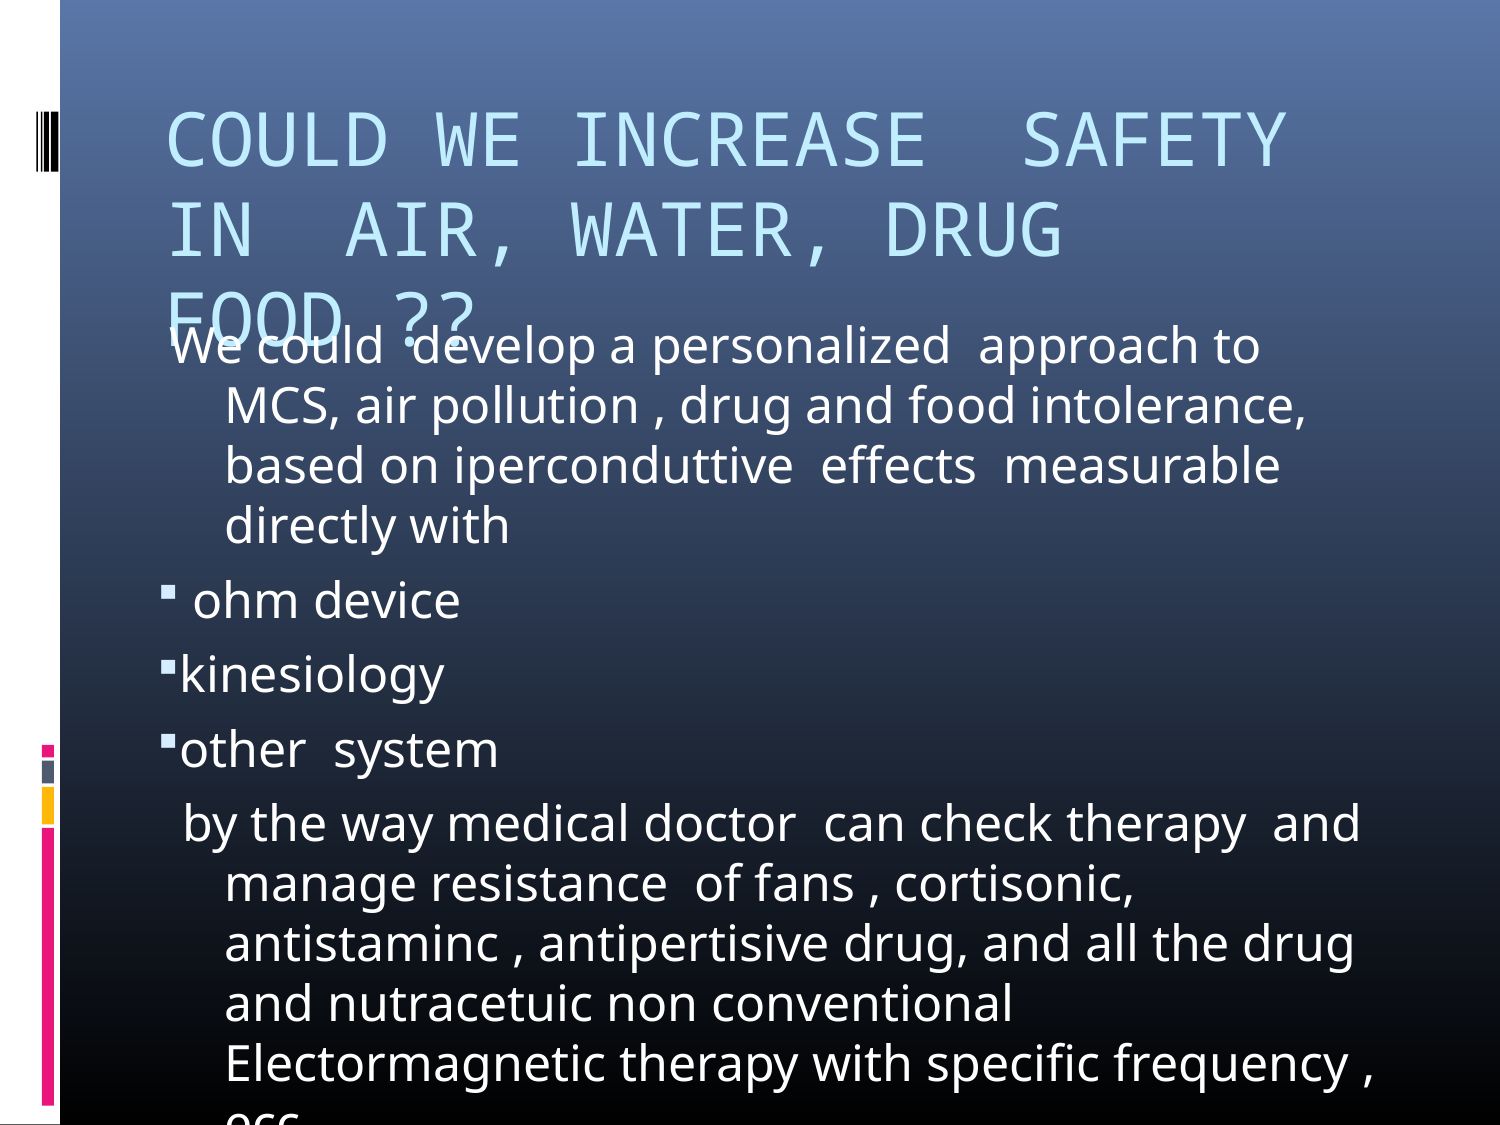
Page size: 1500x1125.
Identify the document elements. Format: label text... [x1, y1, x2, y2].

text_box We could develop a personalized approach to MCS, air pollution , drug and food intolerance, based on iperconduttive effects measurable directly with ohm device kinesiology other system by the way medical doctor can check therapy and manage resistance of fans , cortisonic, antistaminc , antipertisive drug, and all the drug and nutracetuic non conventional Electormagnetic therapy with specific frequency , ecc. [142, 147, 1418, 1115]
text_box COULD WE INCREASE SAFETY IN AIR, WATER, DRUG FOOD ?? [150, 84, 1426, 500]
